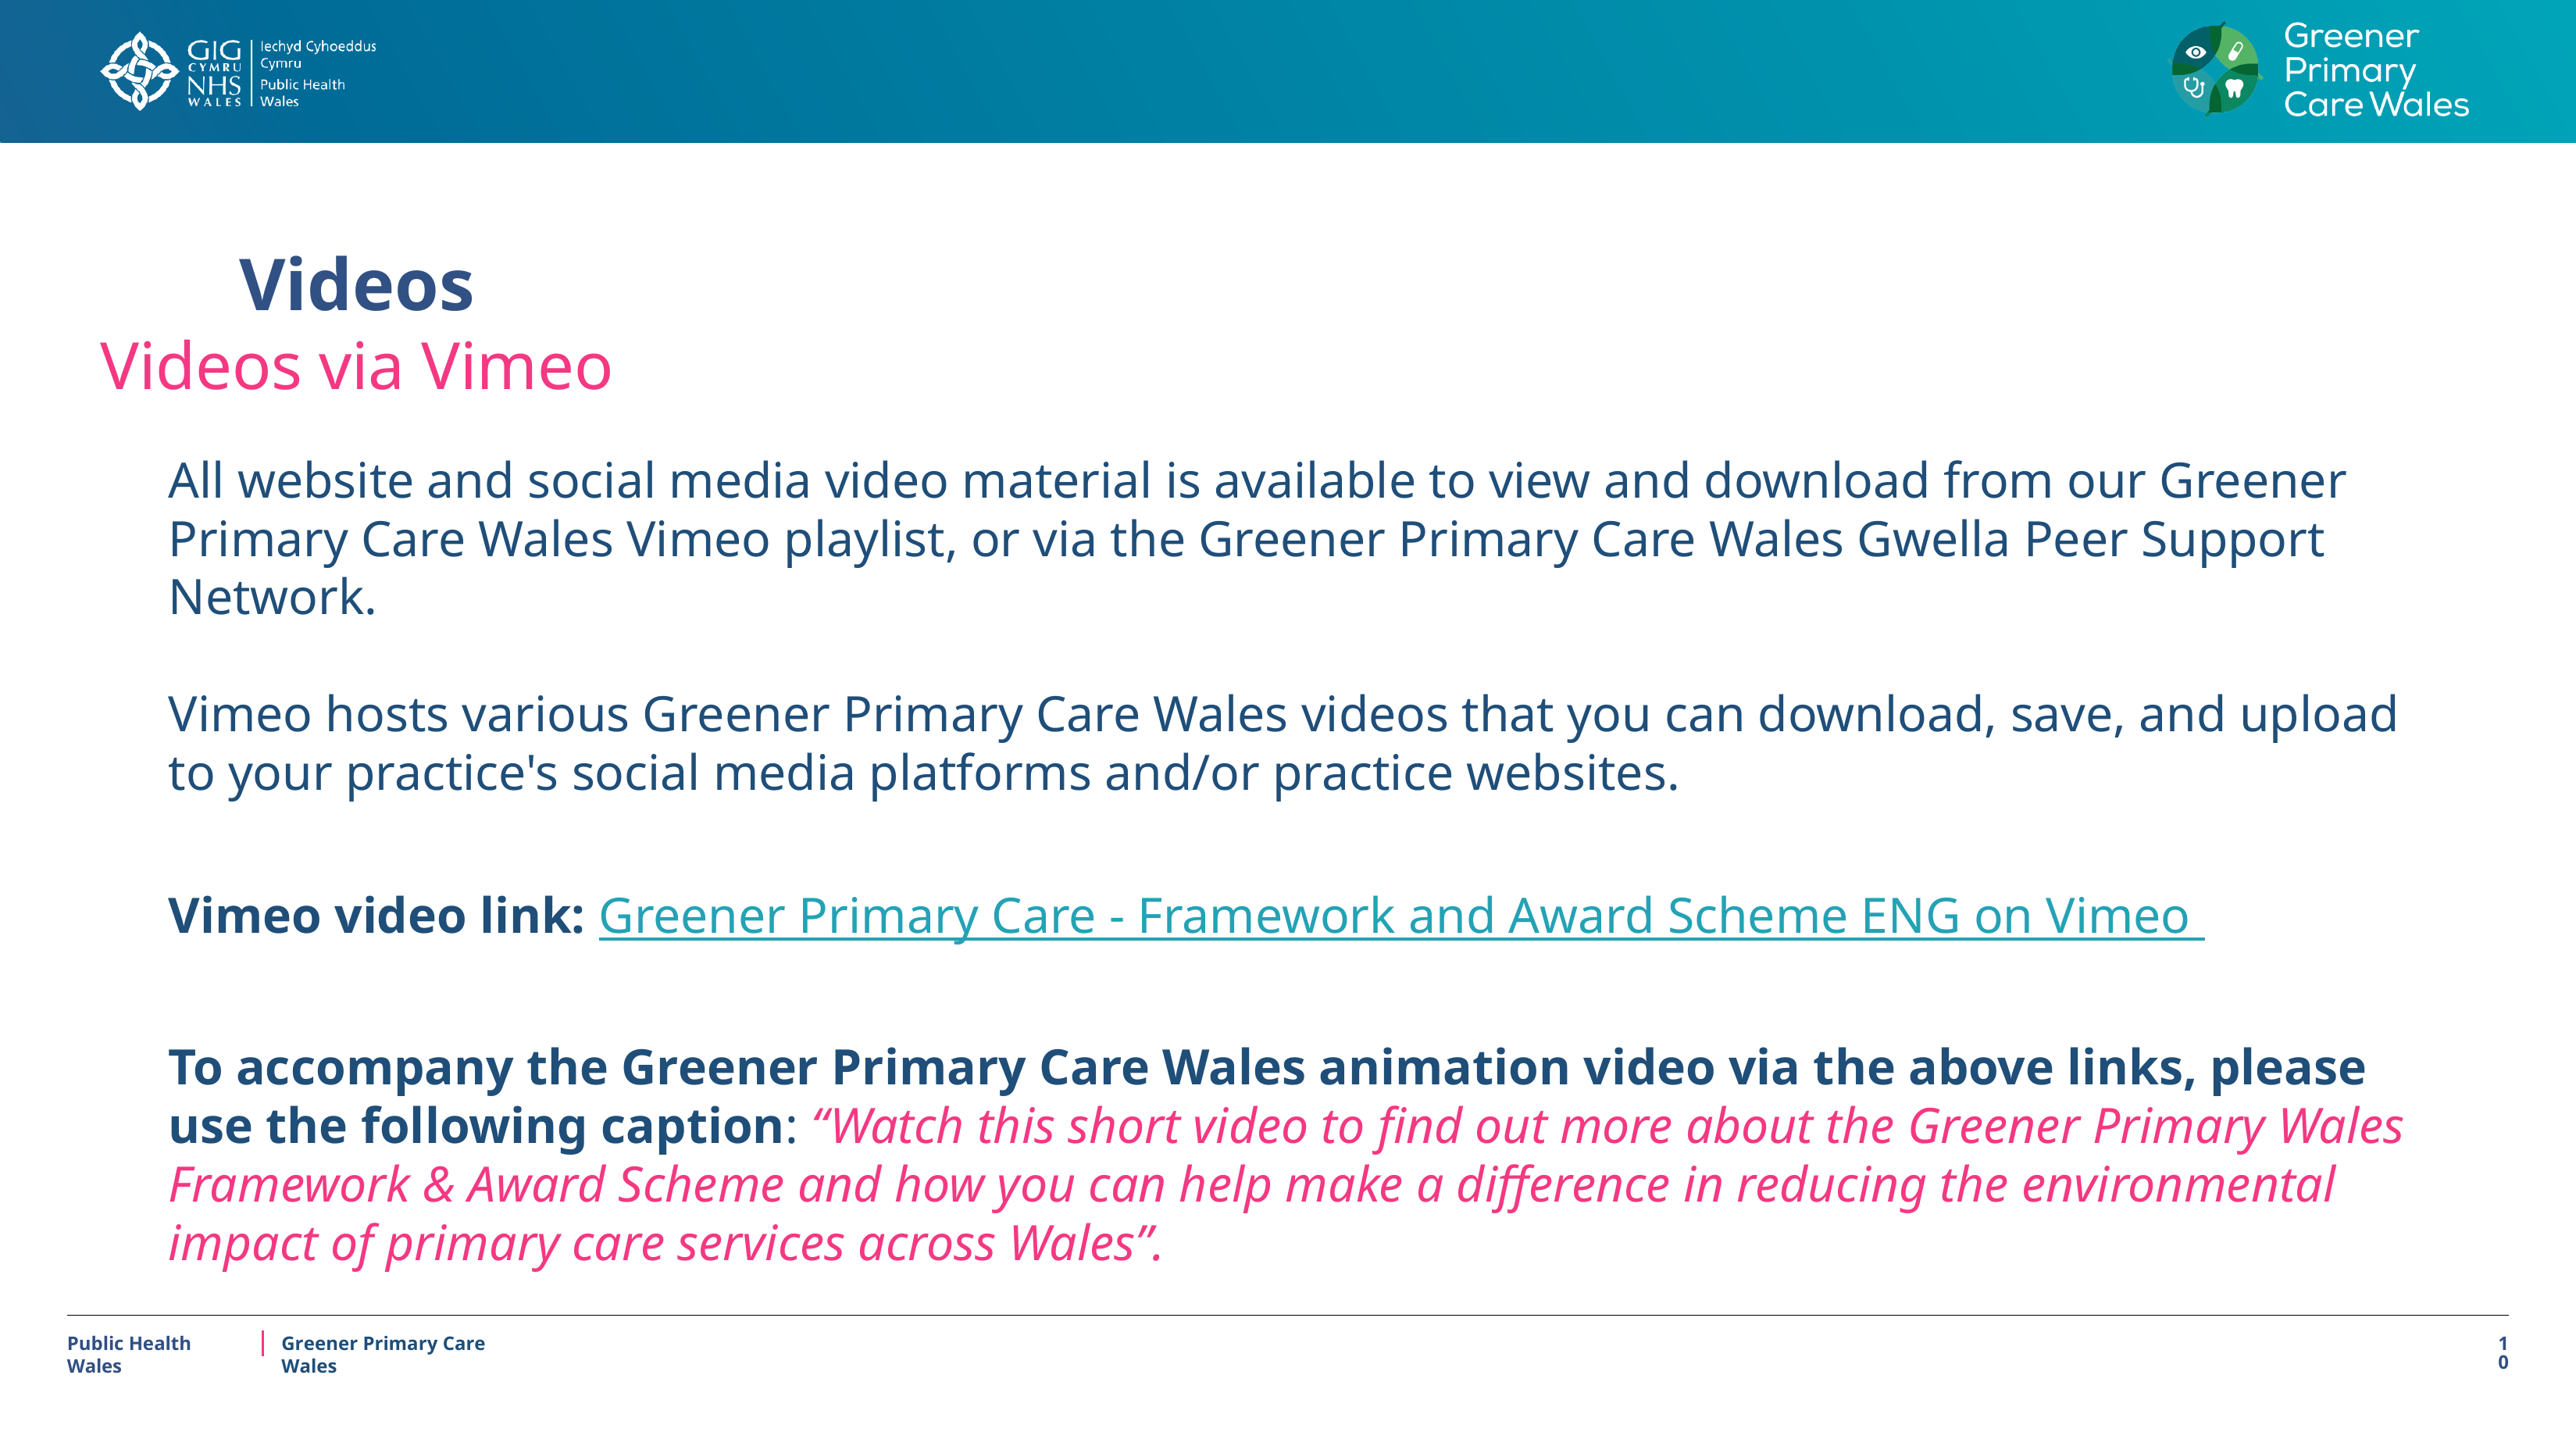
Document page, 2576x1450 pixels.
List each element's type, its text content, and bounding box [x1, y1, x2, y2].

text_box [2493, 1331, 2516, 1356]
text_box Public Health Wales [65, 1331, 248, 1356]
title Videos Videos via Vimeo [98, 237, 2196, 848]
text_box Greener Primary Care Wales [280, 1331, 543, 1355]
text_box All website and social media video material is available to view and download from our Greener Primary Care Wales Vimeo playlist, or via the Greener Primary Care Wales Gwella Peer Support Network. Vimeo hosts various Greener Primary Care Wales videos that you can download, save, and upload to your practice's social media platforms and/or practice websites. Vimeo video link: Greener Primary Care - Framework and Award Scheme ENG on Vimeo To accompany the Greener Primary Care Wales animation video via the above links, please use the following caption: “Watch this short video to find out more about the Greener Primary Wales Framework & Award Scheme and how you can help make a difference in reducing the environmental impact of primary care services across Wales”. [168, 447, 2408, 1271]
picture [2143, 0, 2494, 173]
